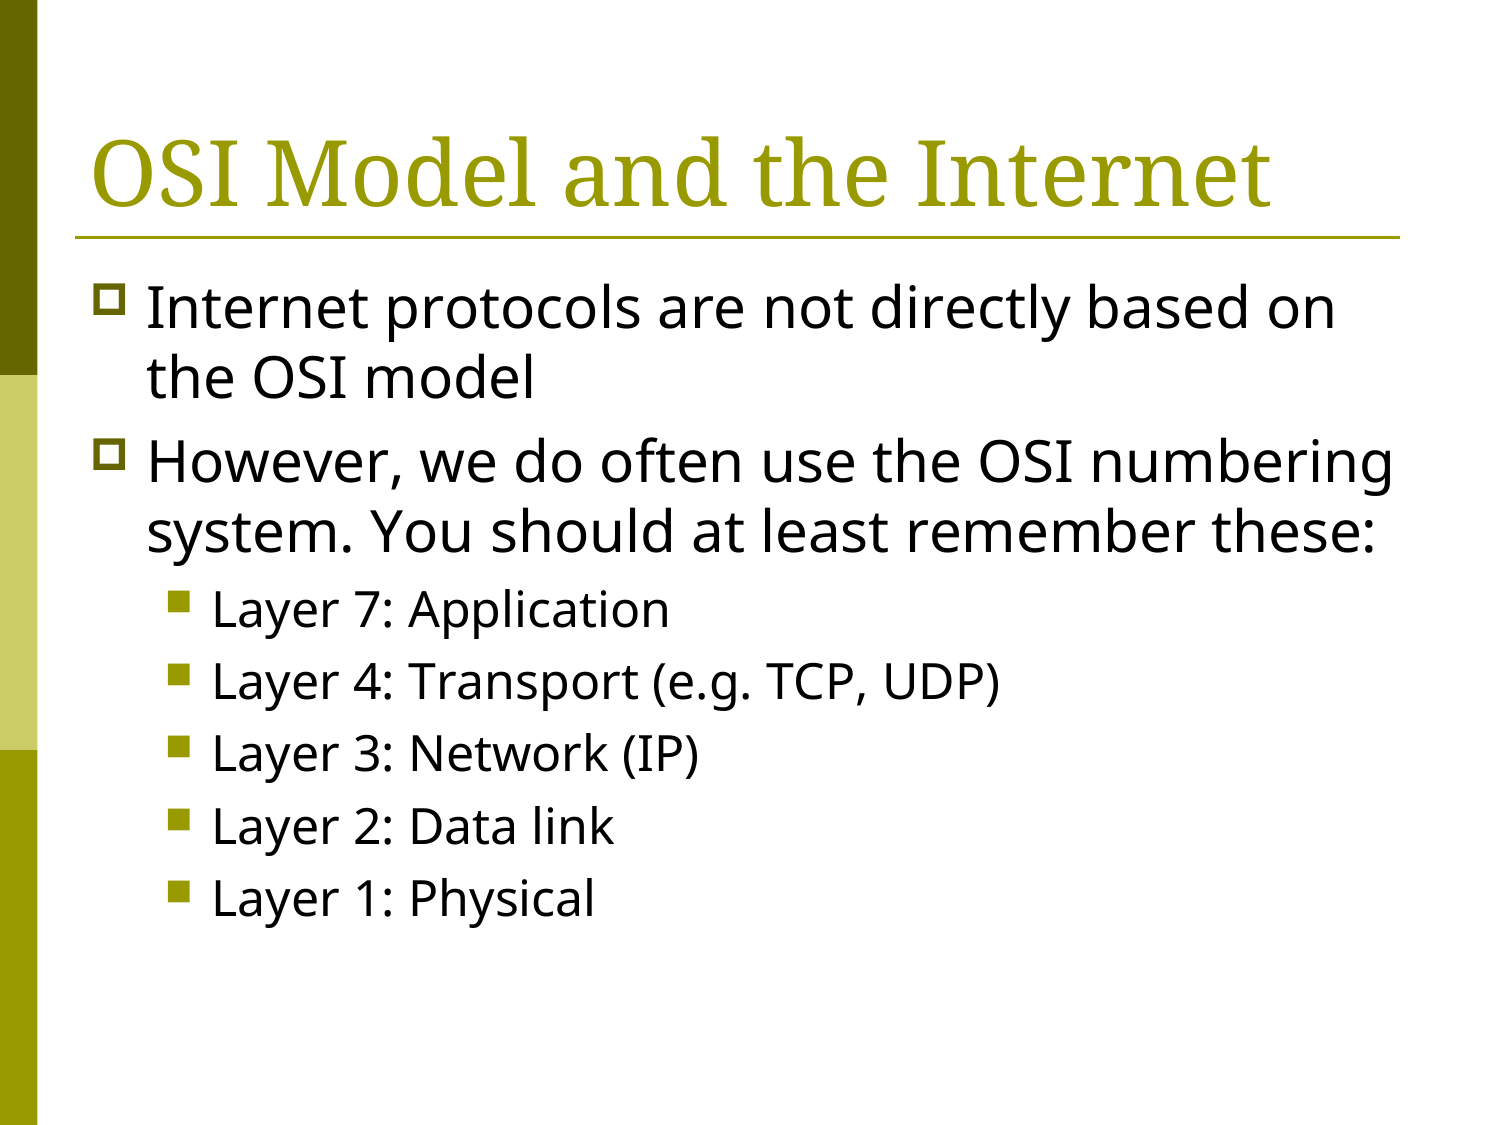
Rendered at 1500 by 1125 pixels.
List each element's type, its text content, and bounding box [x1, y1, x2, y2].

list Internet protocols are not directly based on the OSI model However, we do often use the OSI numbering system. You should at least remember these: Layer 7: Application Layer 4: Transport (e.g. TCP, UDP) Layer 3: Network (IP) Layer 2: Data link Layer 1: Physical [75, 262, 1426, 1006]
title OSI Model and the Internet [75, 45, 1426, 233]
